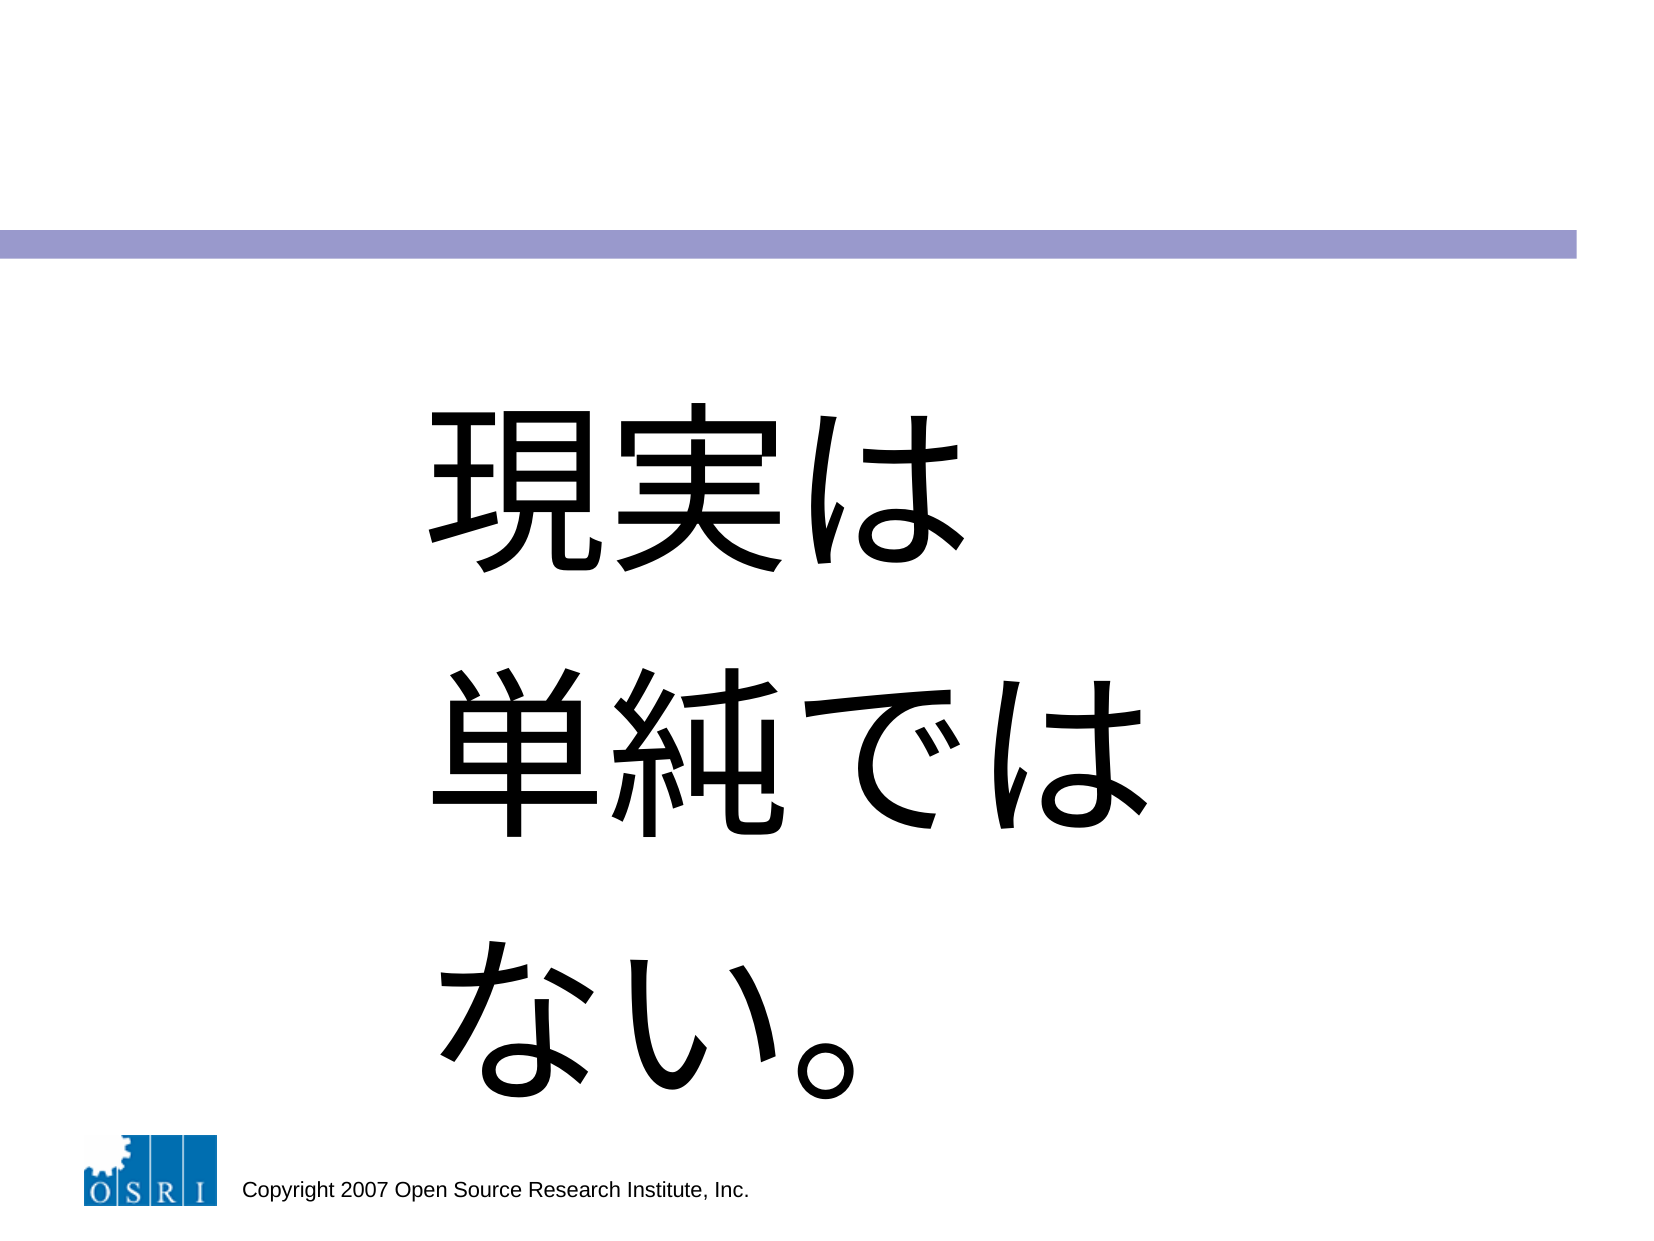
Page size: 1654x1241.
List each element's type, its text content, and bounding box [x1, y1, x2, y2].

picture [84, 1135, 217, 1206]
text_box 現実は 単純では ない。 [409, 337, 1245, 903]
